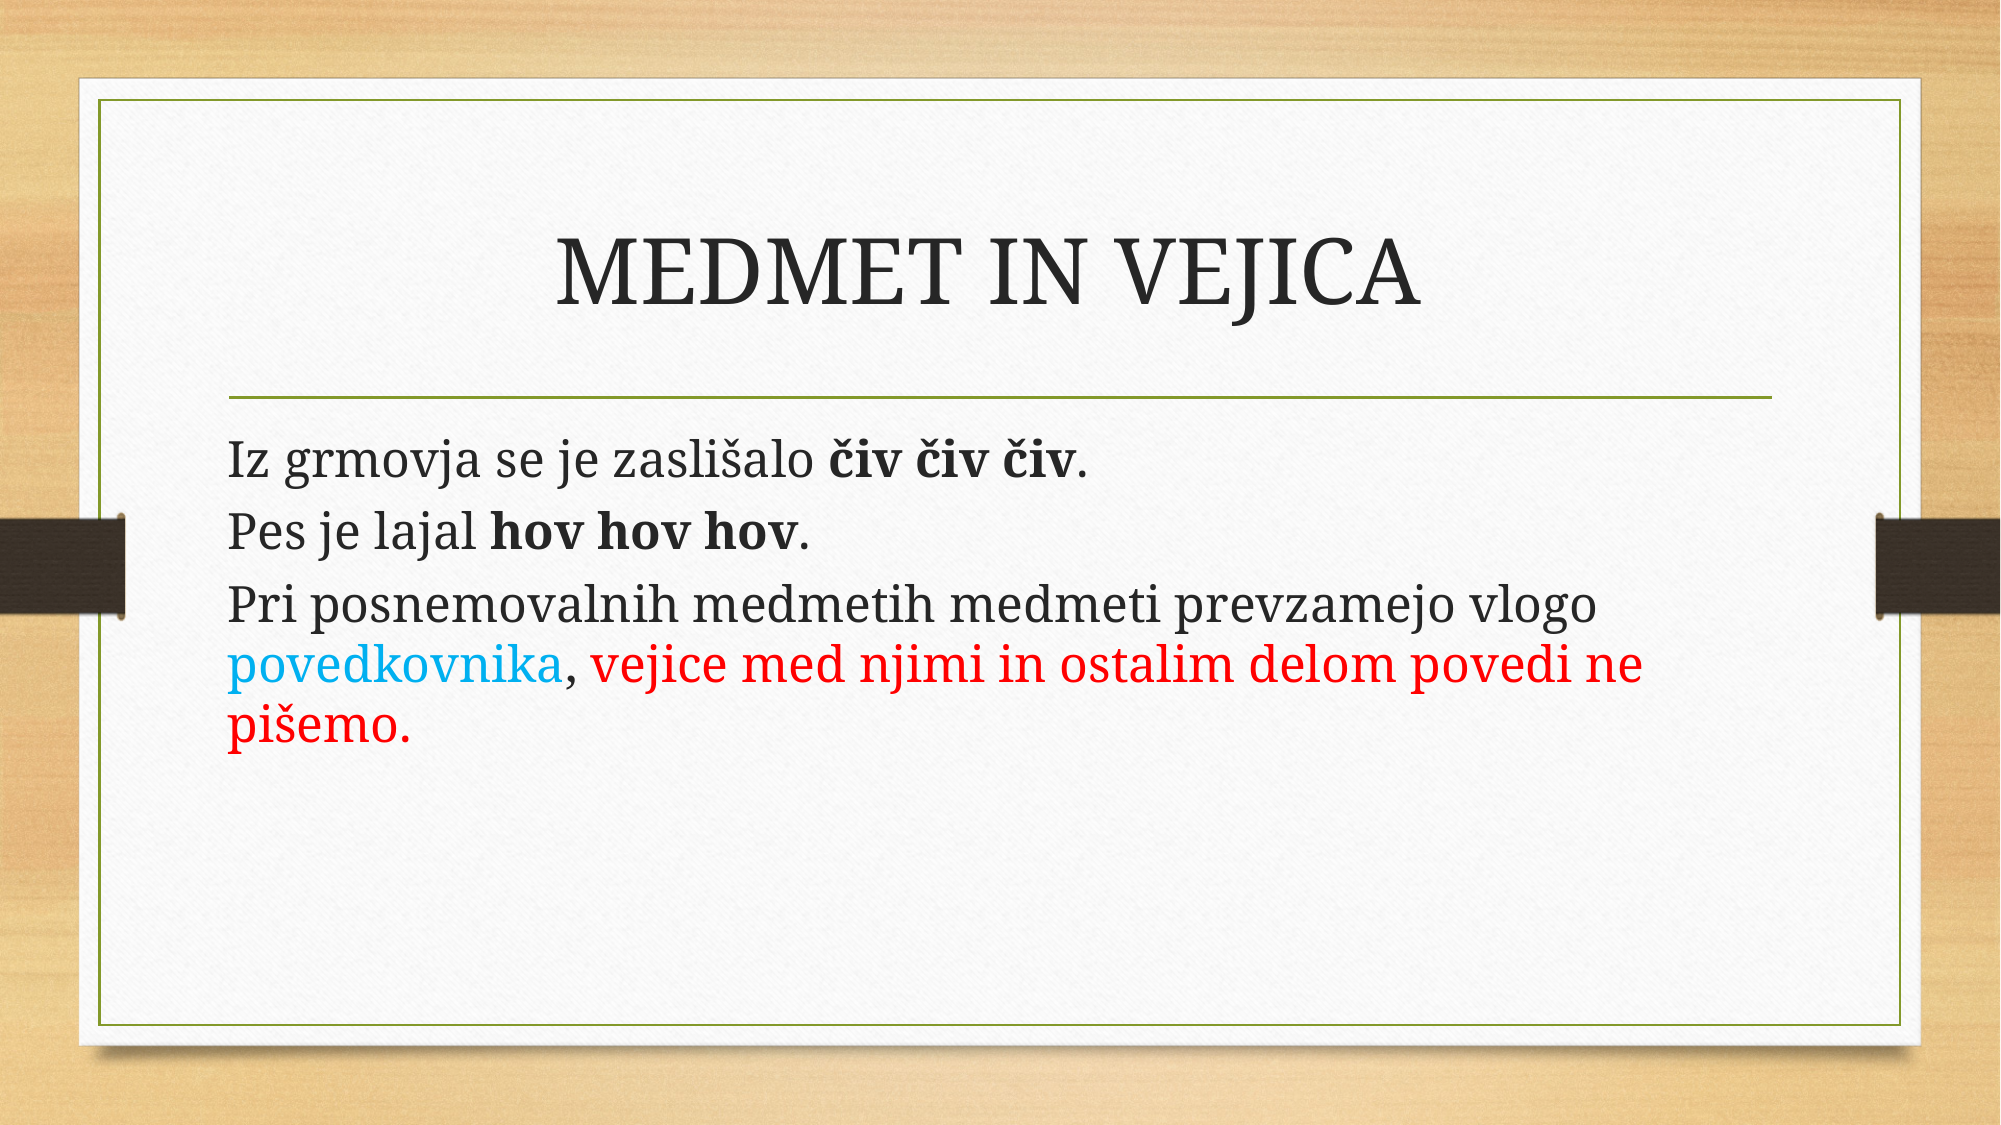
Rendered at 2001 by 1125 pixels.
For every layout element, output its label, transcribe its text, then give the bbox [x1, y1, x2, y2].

title MEDMET IN VEJICA [212, 161, 1788, 376]
list Iz grmovja se je zaslišalo čiv čiv čiv. Pes je lajal hov hov hov. Pri posnemovalnih medmetih medmeti prevzamejo vlogo povedkovnika, vejice med njimi in ostalim delom povedi ne pišemo. [212, 419, 1788, 964]
